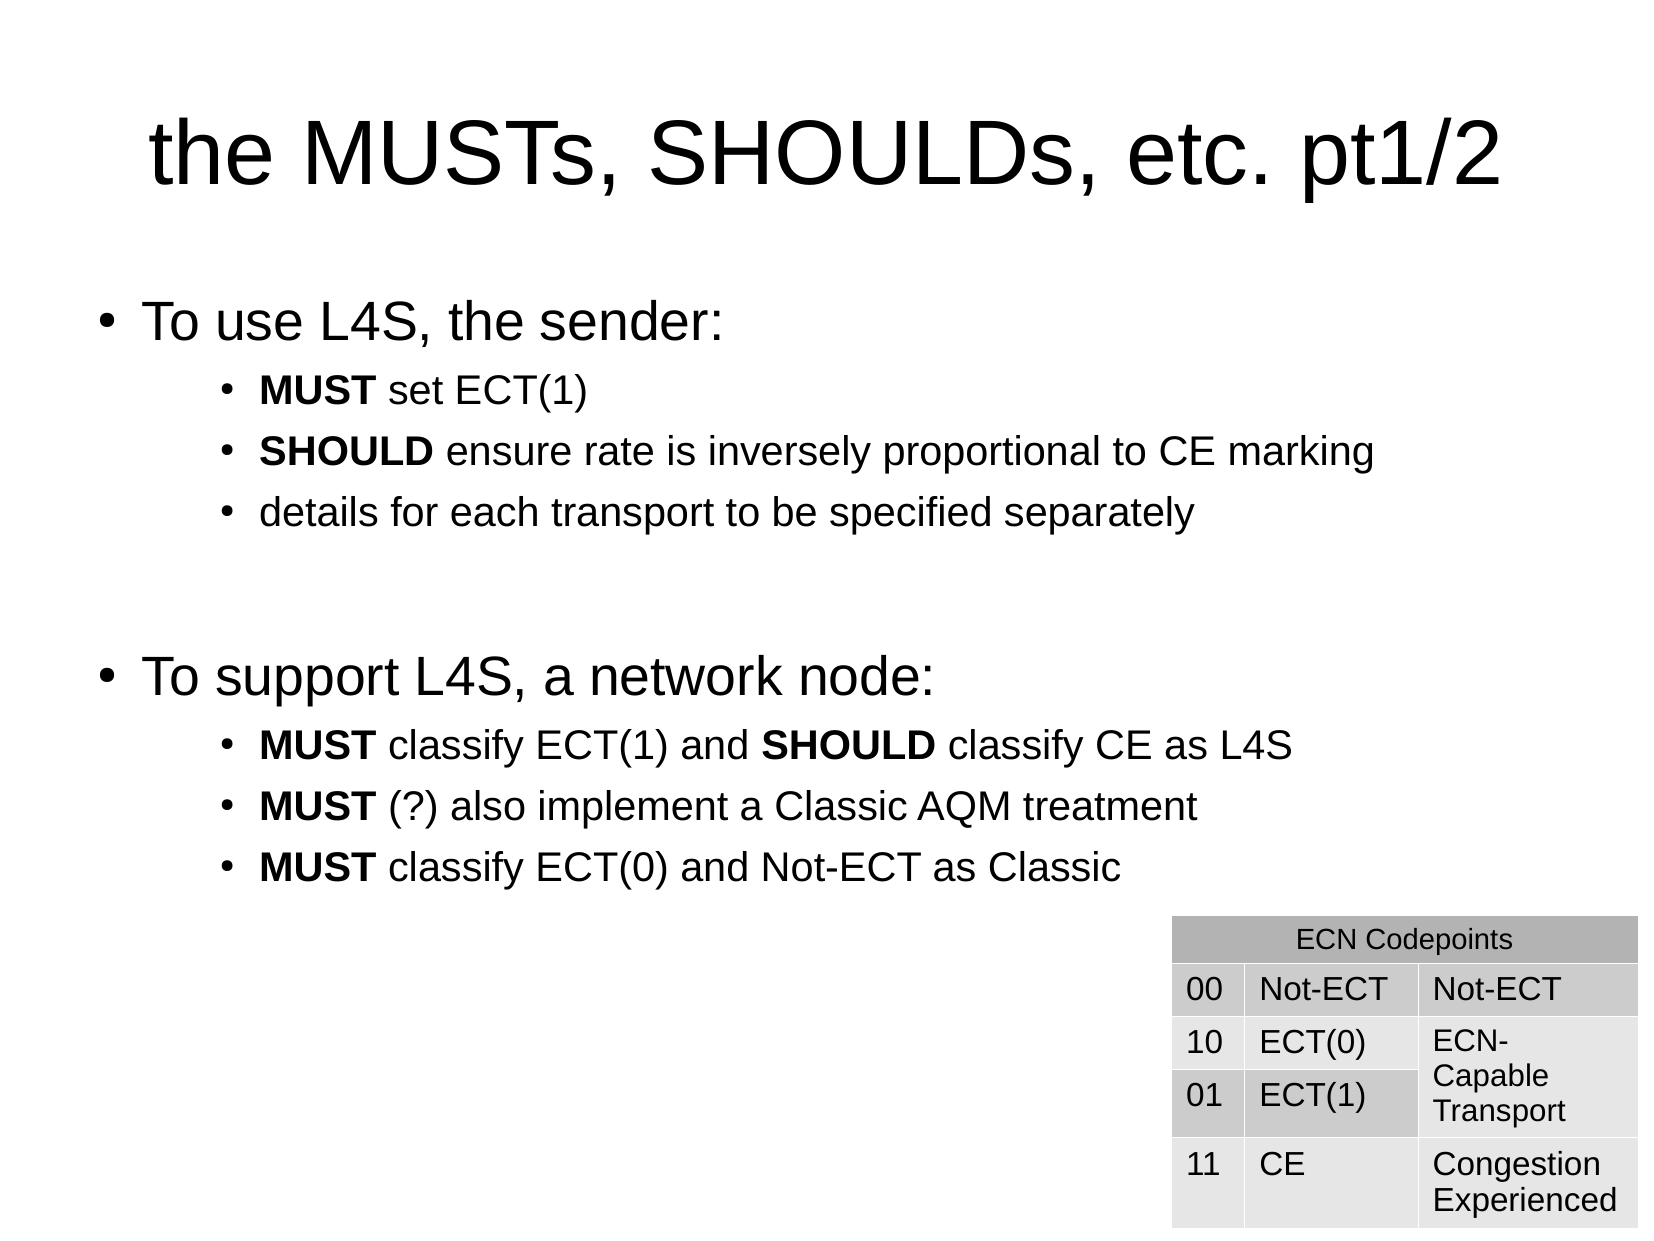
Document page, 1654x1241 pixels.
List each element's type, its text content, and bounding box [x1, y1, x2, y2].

table_cell ECN-Capable Transport [1419, 1017, 1638, 1137]
title the MUSTs, SHOULDs, etc. pt1/2 [82, 49, 1571, 257]
table_cell CE [1245, 1138, 1418, 1228]
table_header ECN Codepoints [1172, 916, 1638, 963]
table_cell ECT(1) [1245, 1070, 1418, 1137]
table_cell 11 [1172, 1138, 1244, 1228]
table_cell ECT(0) [1245, 1017, 1418, 1069]
list To use L4S, the sender: MUST set ECT(1) SHOULD ensure rate is inversely proportional to CE marking details for each transport to be specified separately To support L4S, a network node: MUST classify ECT(1) and SHOULD classify CE as L4S MUST (?) also implement a Classic AQM treatment MUST classify ECT(0) and Not-ECT as Classic [82, 290, 1571, 898]
table_cell Congestion Experienced [1419, 1138, 1638, 1228]
table_cell Not-ECT [1245, 964, 1418, 1016]
table_cell 00 [1172, 964, 1244, 1016]
table_cell 10 [1172, 1017, 1244, 1069]
table_cell Not-ECT [1419, 964, 1638, 1016]
table_cell 01 [1172, 1070, 1244, 1137]
